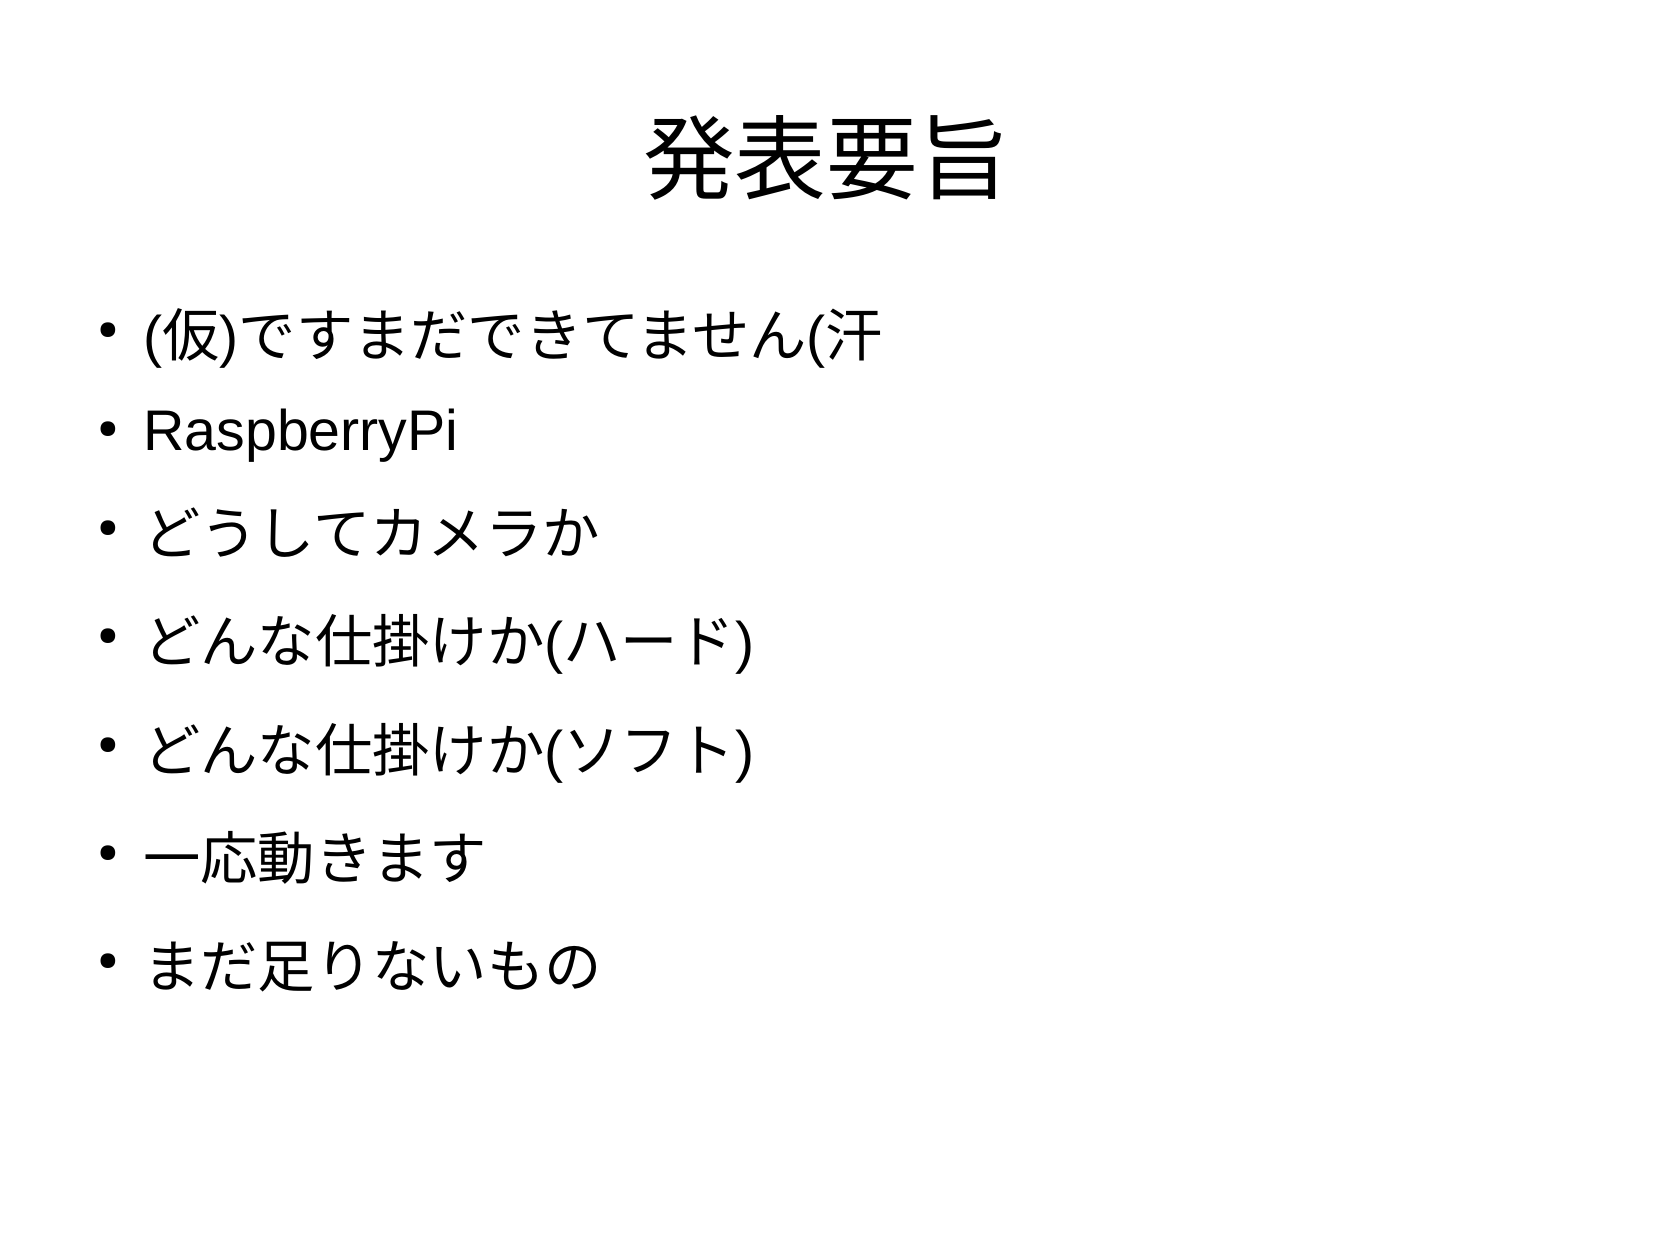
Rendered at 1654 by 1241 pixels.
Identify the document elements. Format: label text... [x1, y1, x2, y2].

title 発表要旨 [82, 49, 1571, 257]
list (仮)ですまだできてません(汗 RaspberryPi どうしてカメラか どんな仕掛けか(ハード) どんな仕掛けか(ソフト) 一応動きます まだ足りないもの [82, 290, 1571, 1010]
